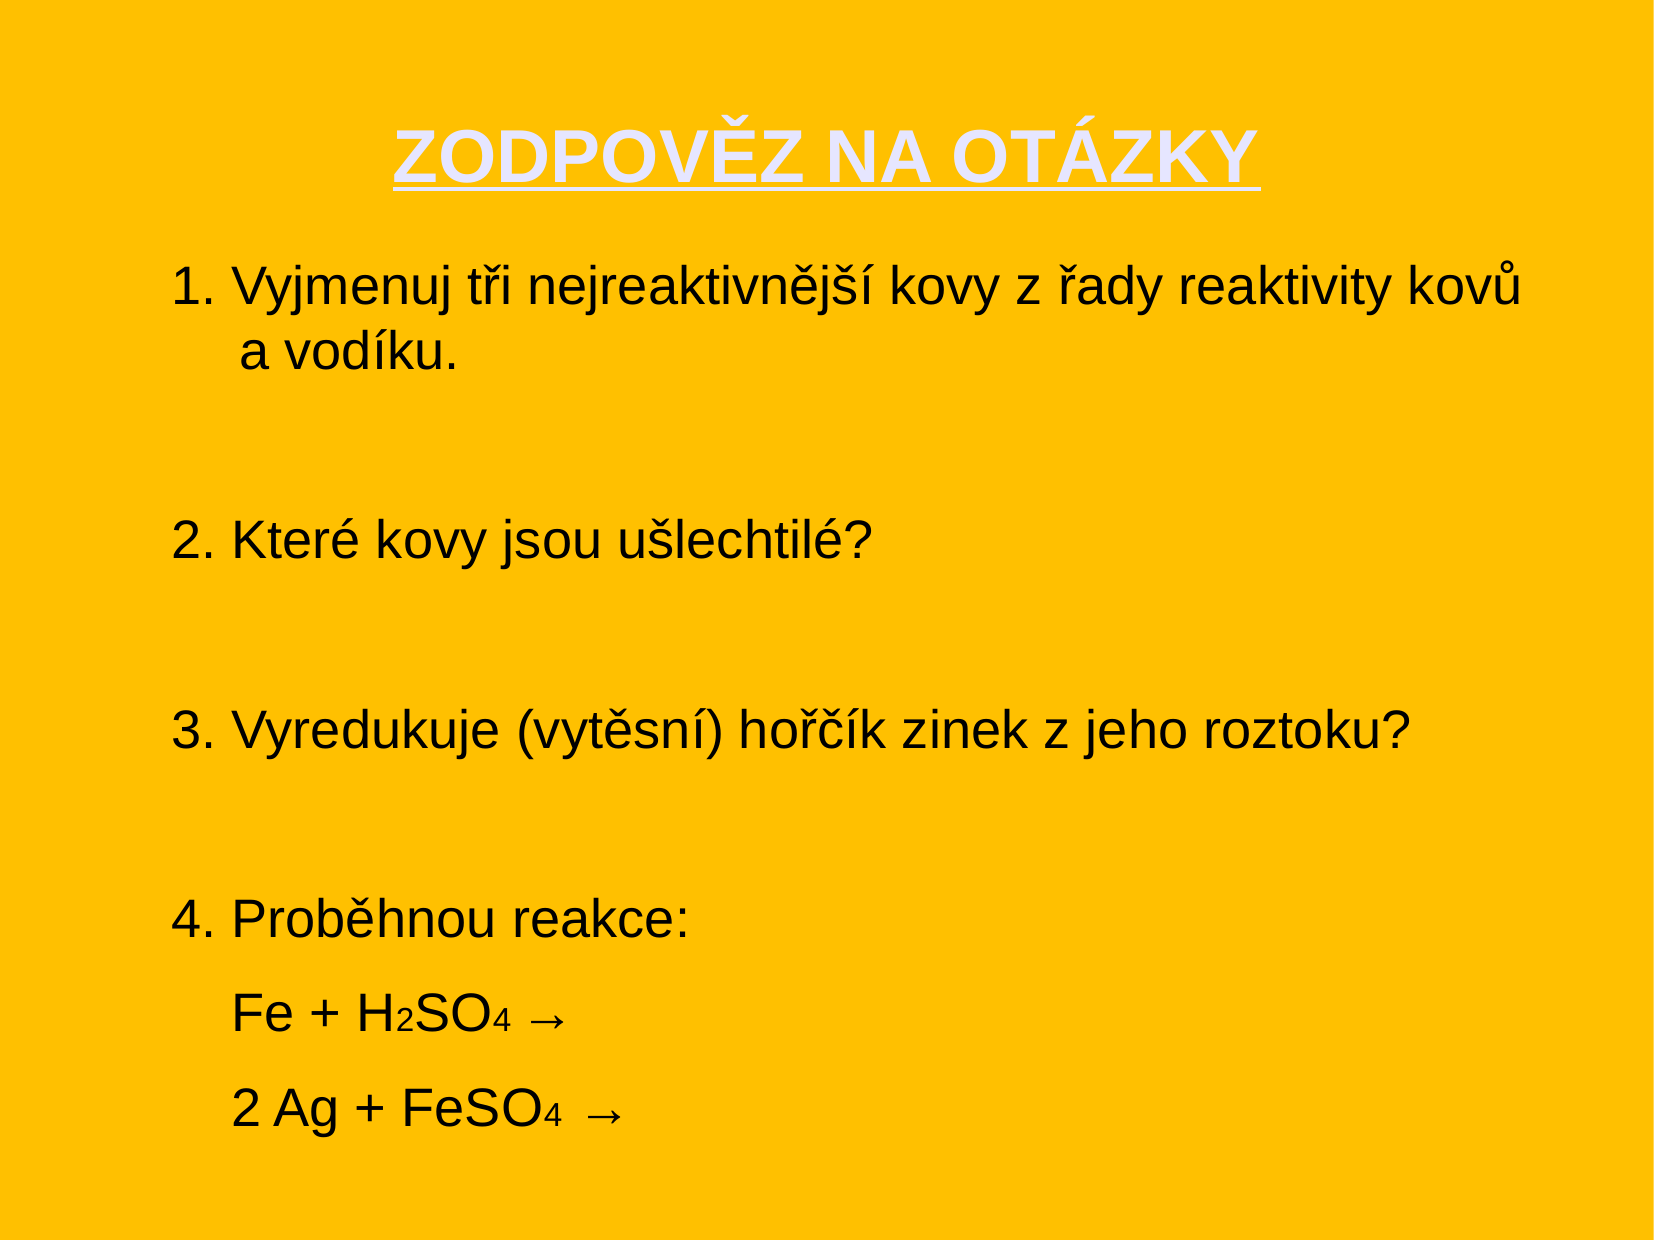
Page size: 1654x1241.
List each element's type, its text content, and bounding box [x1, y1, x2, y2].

list 1. Vyjmenuj tři nejreaktivnější kovy z řady reaktivity kovů a vodíku. 2. Které kovy jsou ušlechtilé? 3. Vyredukuje (vytěsní) hořčík zinek z jeho roztoku? 4. Proběhnou reakce: Fe + H2SO4 → 2 Ag + FeSO4 → [82, 250, 1571, 1182]
title ZODPOVĚZ NA OTÁZKY [82, 49, 1571, 250]
